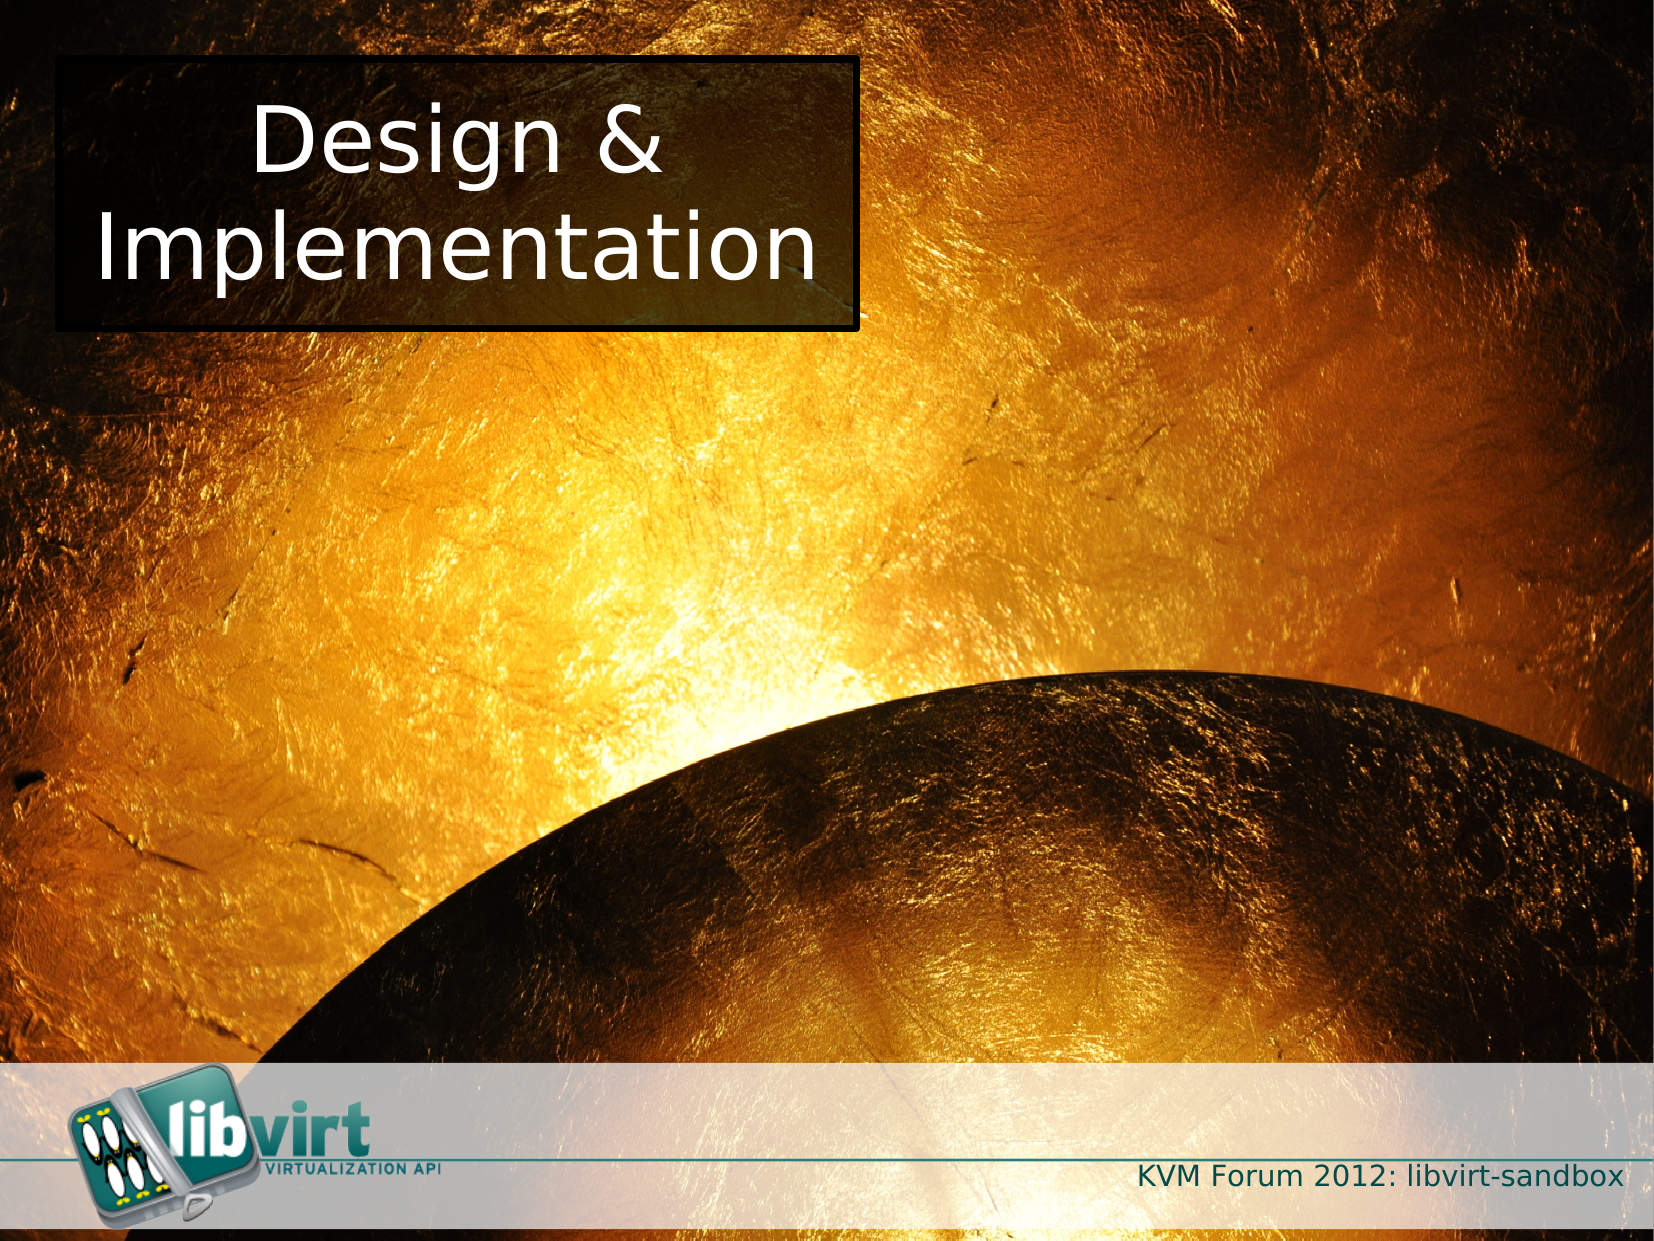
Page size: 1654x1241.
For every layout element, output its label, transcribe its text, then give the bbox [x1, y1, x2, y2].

picture [0, 0, 1654, 1241]
title Design & Implementation [59, 59, 857, 329]
text_box KVM Forum 2012: libvirt-sandbox [1122, 1151, 1654, 1211]
